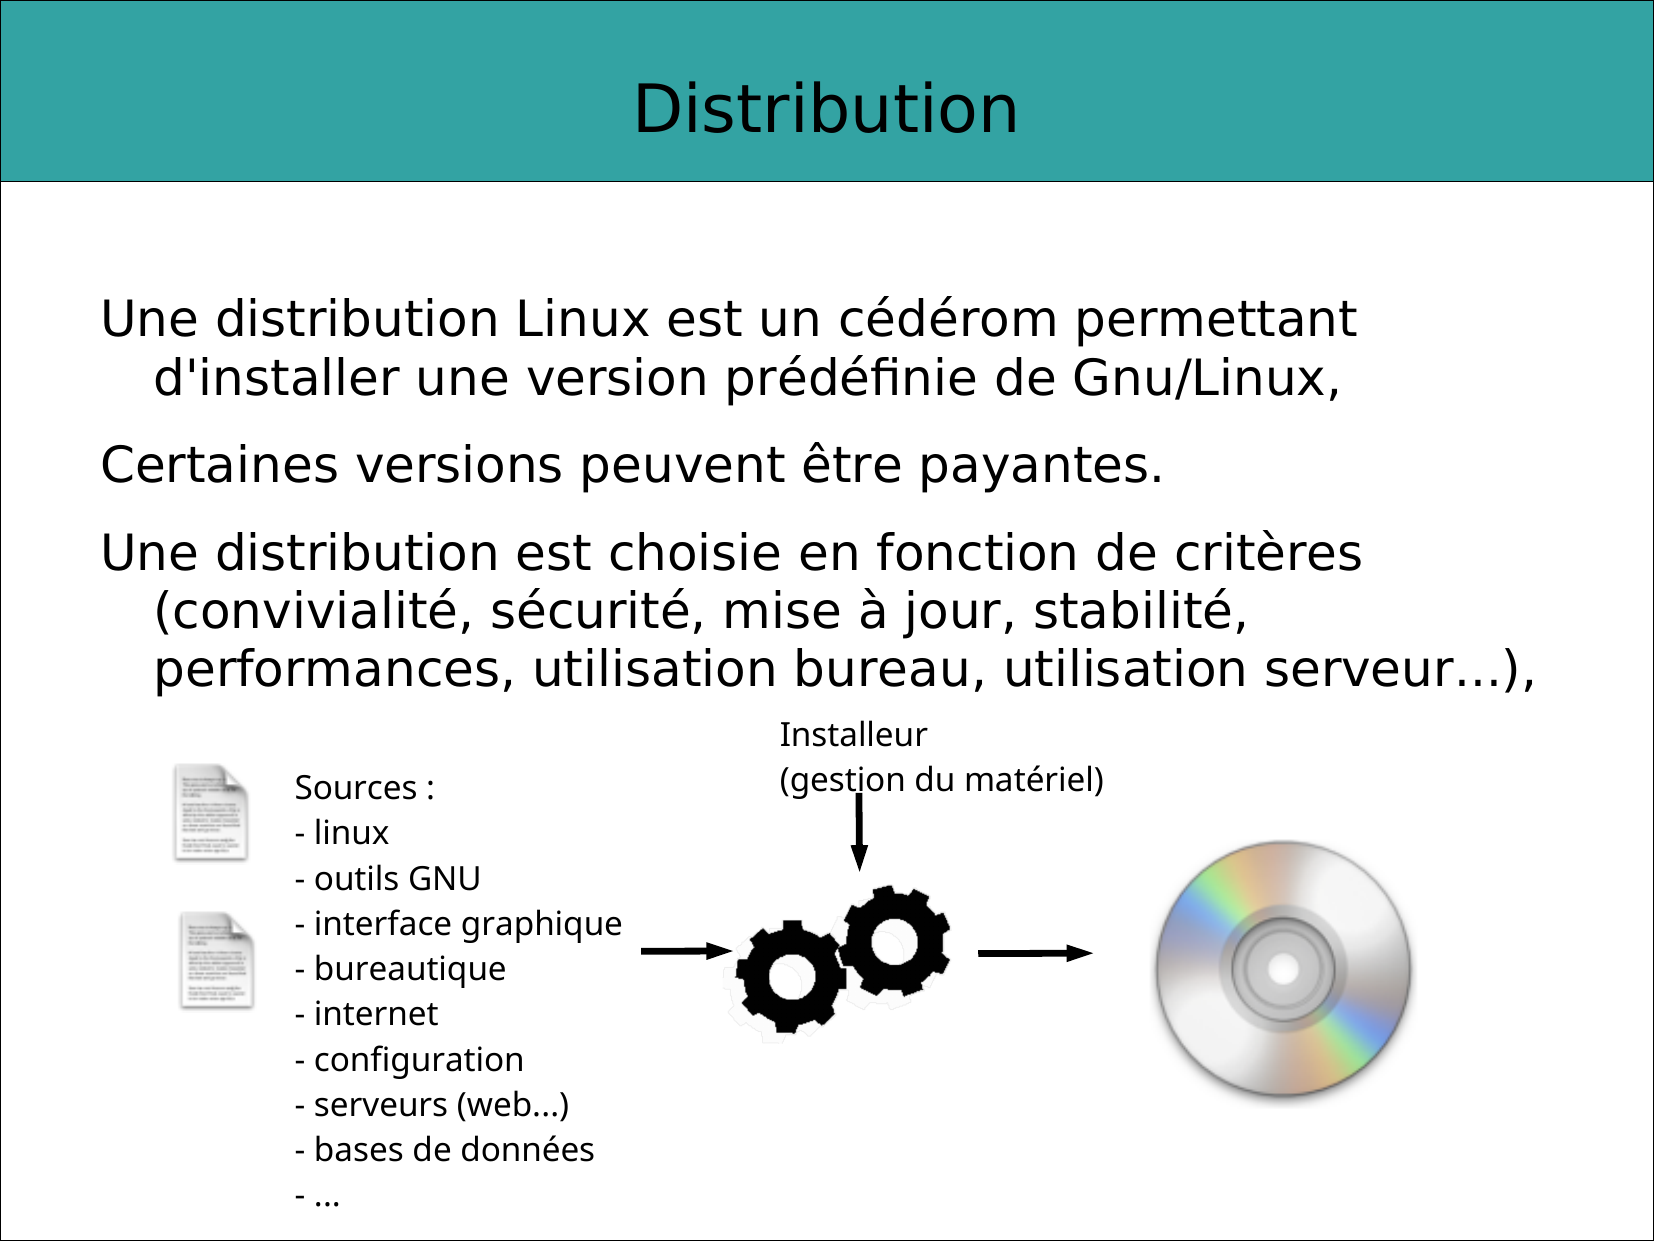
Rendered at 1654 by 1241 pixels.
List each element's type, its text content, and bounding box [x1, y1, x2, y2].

text_box Installeur (gestion du matériel) [765, 703, 1148, 800]
picture [171, 760, 253, 865]
picture [722, 883, 952, 1044]
picture [177, 908, 259, 1013]
list Une distribution Linux est un cédérom permettant d'installer une version prédéfinie de Gnu/Linux, Certaines versions peuvent être payantes. Une distribution est choisie en fonction de critères (convivialité, sécurité, mise à jour, stabilité, performances, utilisation bureau, utilisation serveur...), [82, 290, 1571, 1109]
picture [1136, 830, 1430, 1111]
title Distribution [82, 49, 1571, 170]
text_box Sources : - linux - outils GNU - interface graphique - bureautique - internet - configuration - serveurs (web...) - bases de données - ... [279, 756, 705, 1221]
